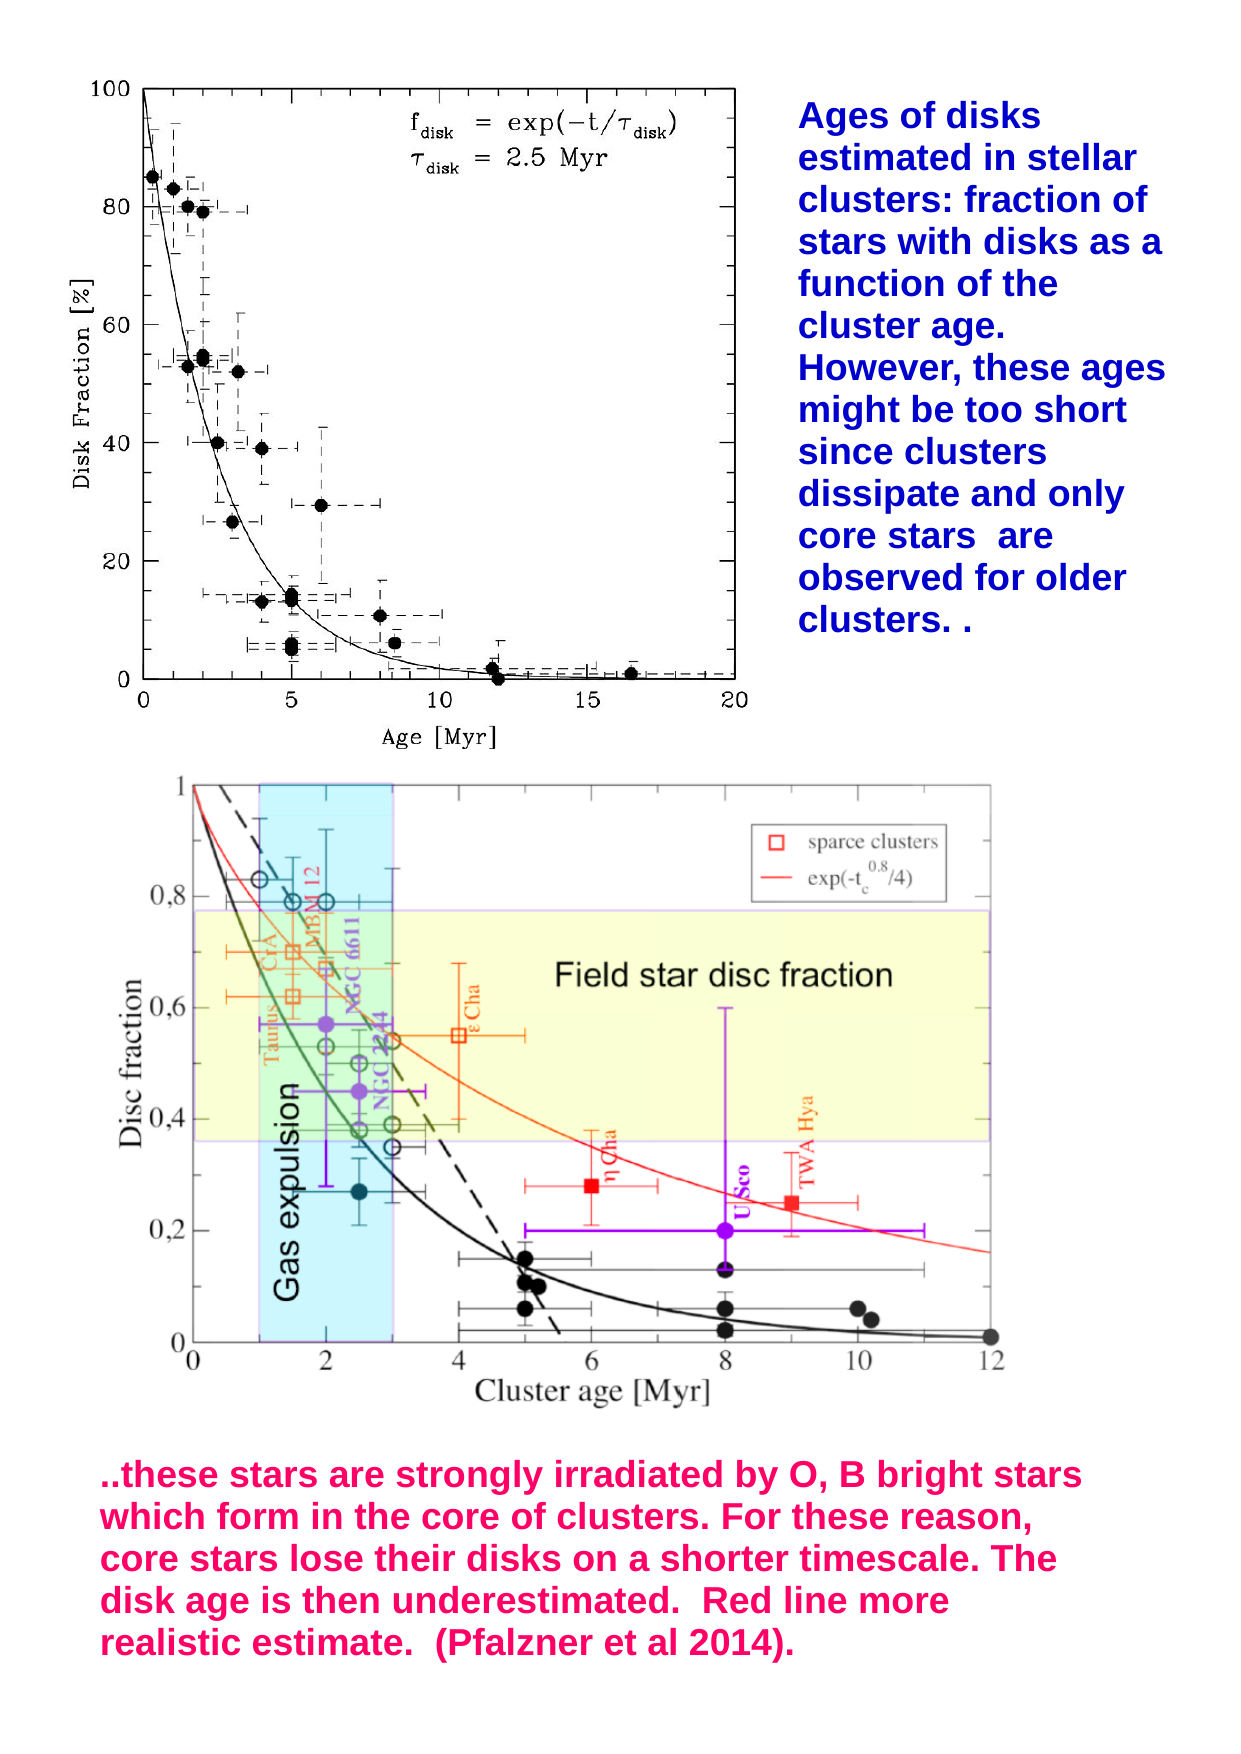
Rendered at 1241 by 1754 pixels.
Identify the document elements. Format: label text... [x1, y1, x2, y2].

text_box Ages of disks estimated in stellar clusters: fraction of stars with disks as a function of the cluster age. However, these ages might be too short since clusters dissipate and only core stars are observed for older clusters. . [783, 87, 1187, 774]
picture [69, 79, 748, 749]
text_box ..these stars are strongly irradiated by O, B bright stars which form in the core of clusters. For these reason, core stars lose their disks on a shorter timescale. The disk age is then underestimated. Red line more realistic estimate. (Pfalzner et al 2014). [85, 1446, 1117, 1671]
picture [109, 766, 1015, 1419]
